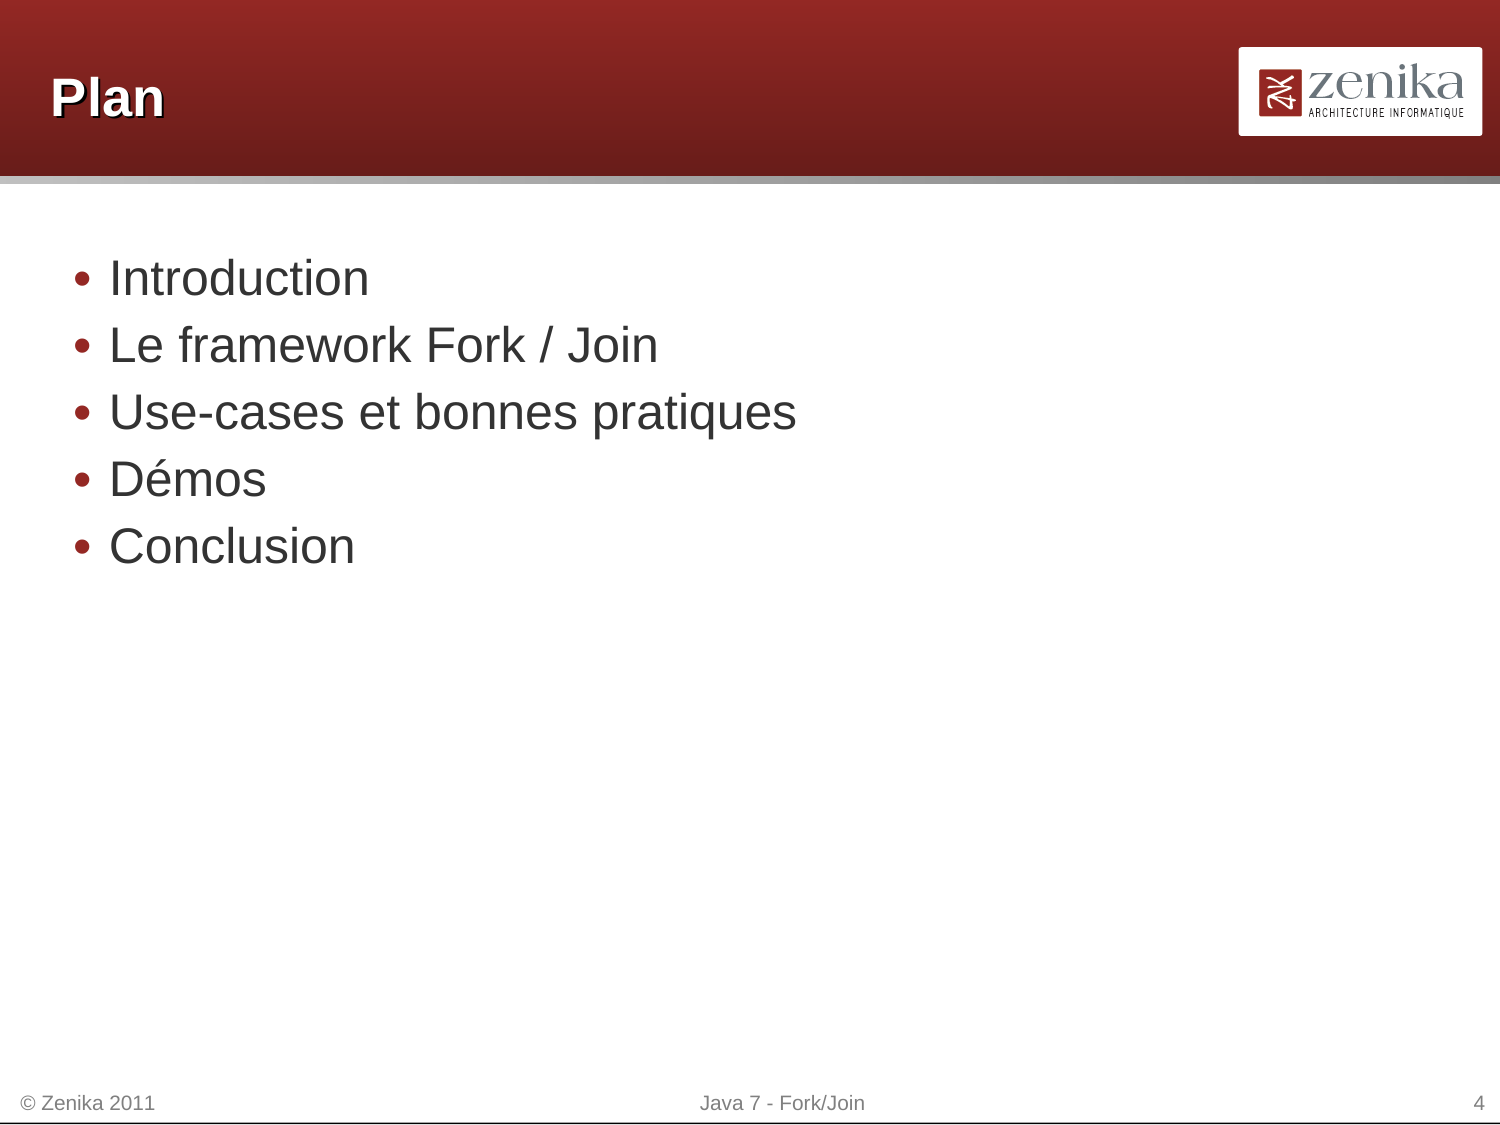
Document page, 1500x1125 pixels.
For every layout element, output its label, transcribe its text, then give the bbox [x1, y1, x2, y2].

title Plan [50, 15, 1206, 180]
picture [1257, 58, 1464, 125]
list Introduction Le framework Fork / Join Use-cases et bonnes pratiques Démos Conclusion [50, 249, 1435, 1064]
